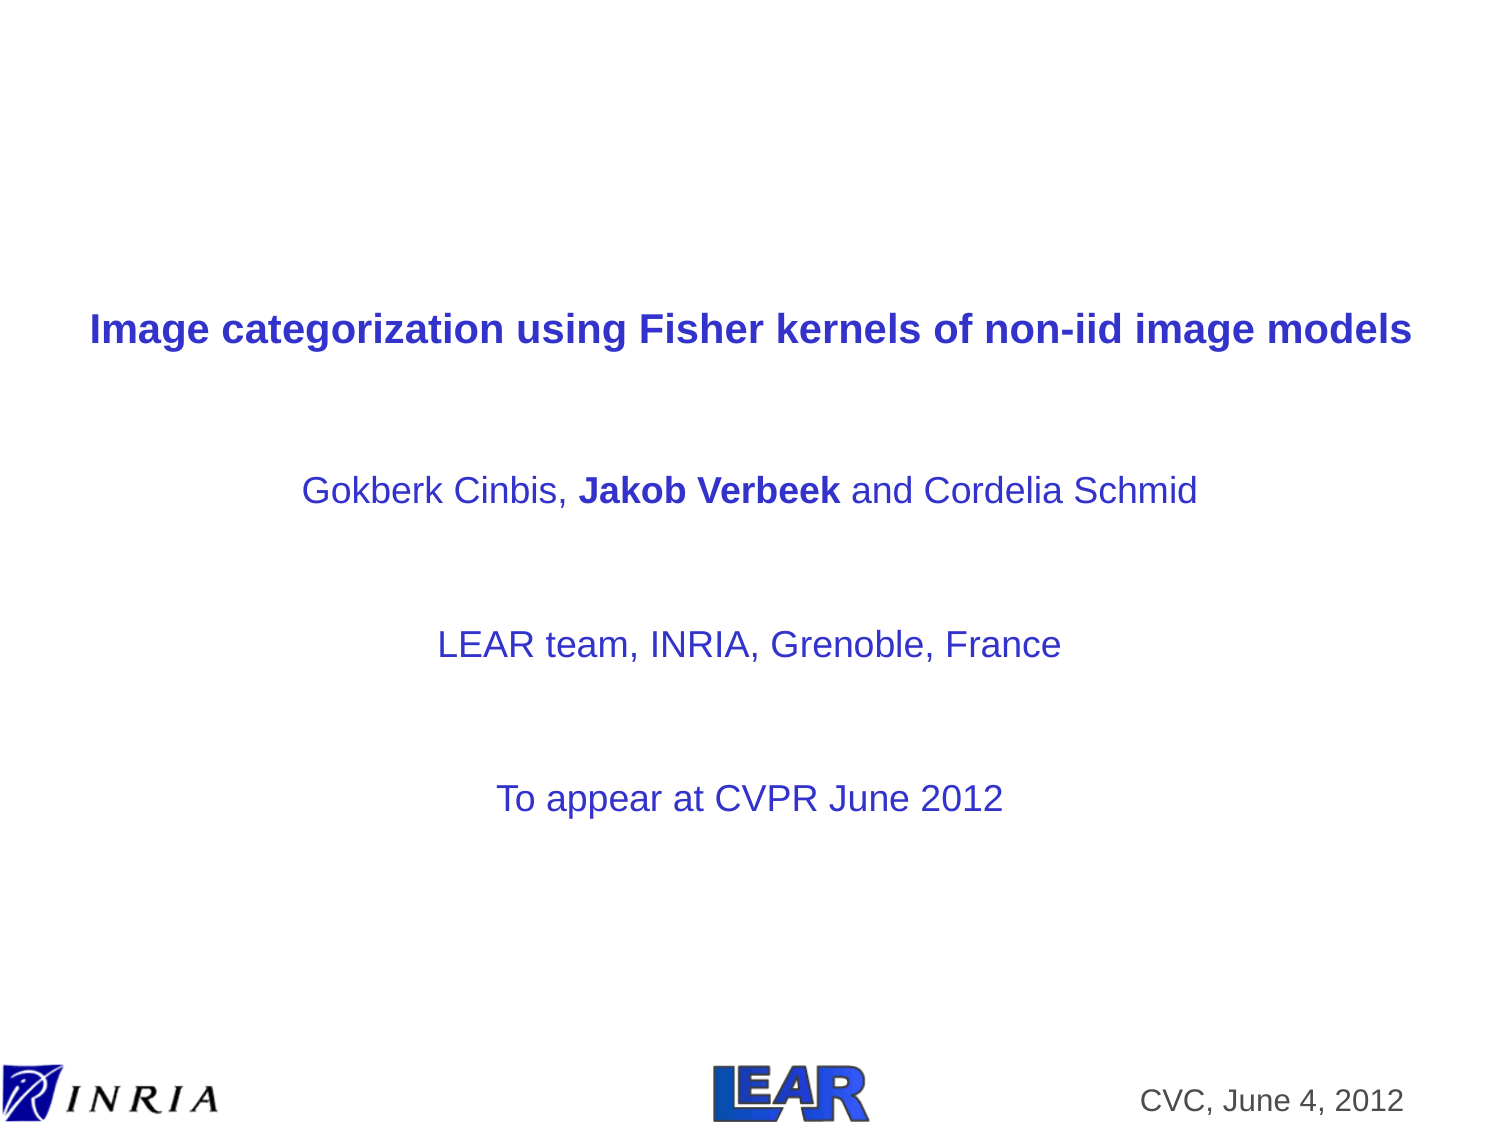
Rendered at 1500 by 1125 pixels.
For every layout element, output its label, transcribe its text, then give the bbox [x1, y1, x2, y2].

picture [709, 1063, 872, 1124]
title Image categorization using Fisher kernels of non-iid image models [47, 247, 1455, 411]
subtitle Gokberk Cinbis, Jakob Verbeek and Cordelia Schmid LEAR team, INRIA, Grenoble, France To appear at CVPR June 2012 [75, 468, 1425, 820]
picture [0, 1050, 361, 1125]
